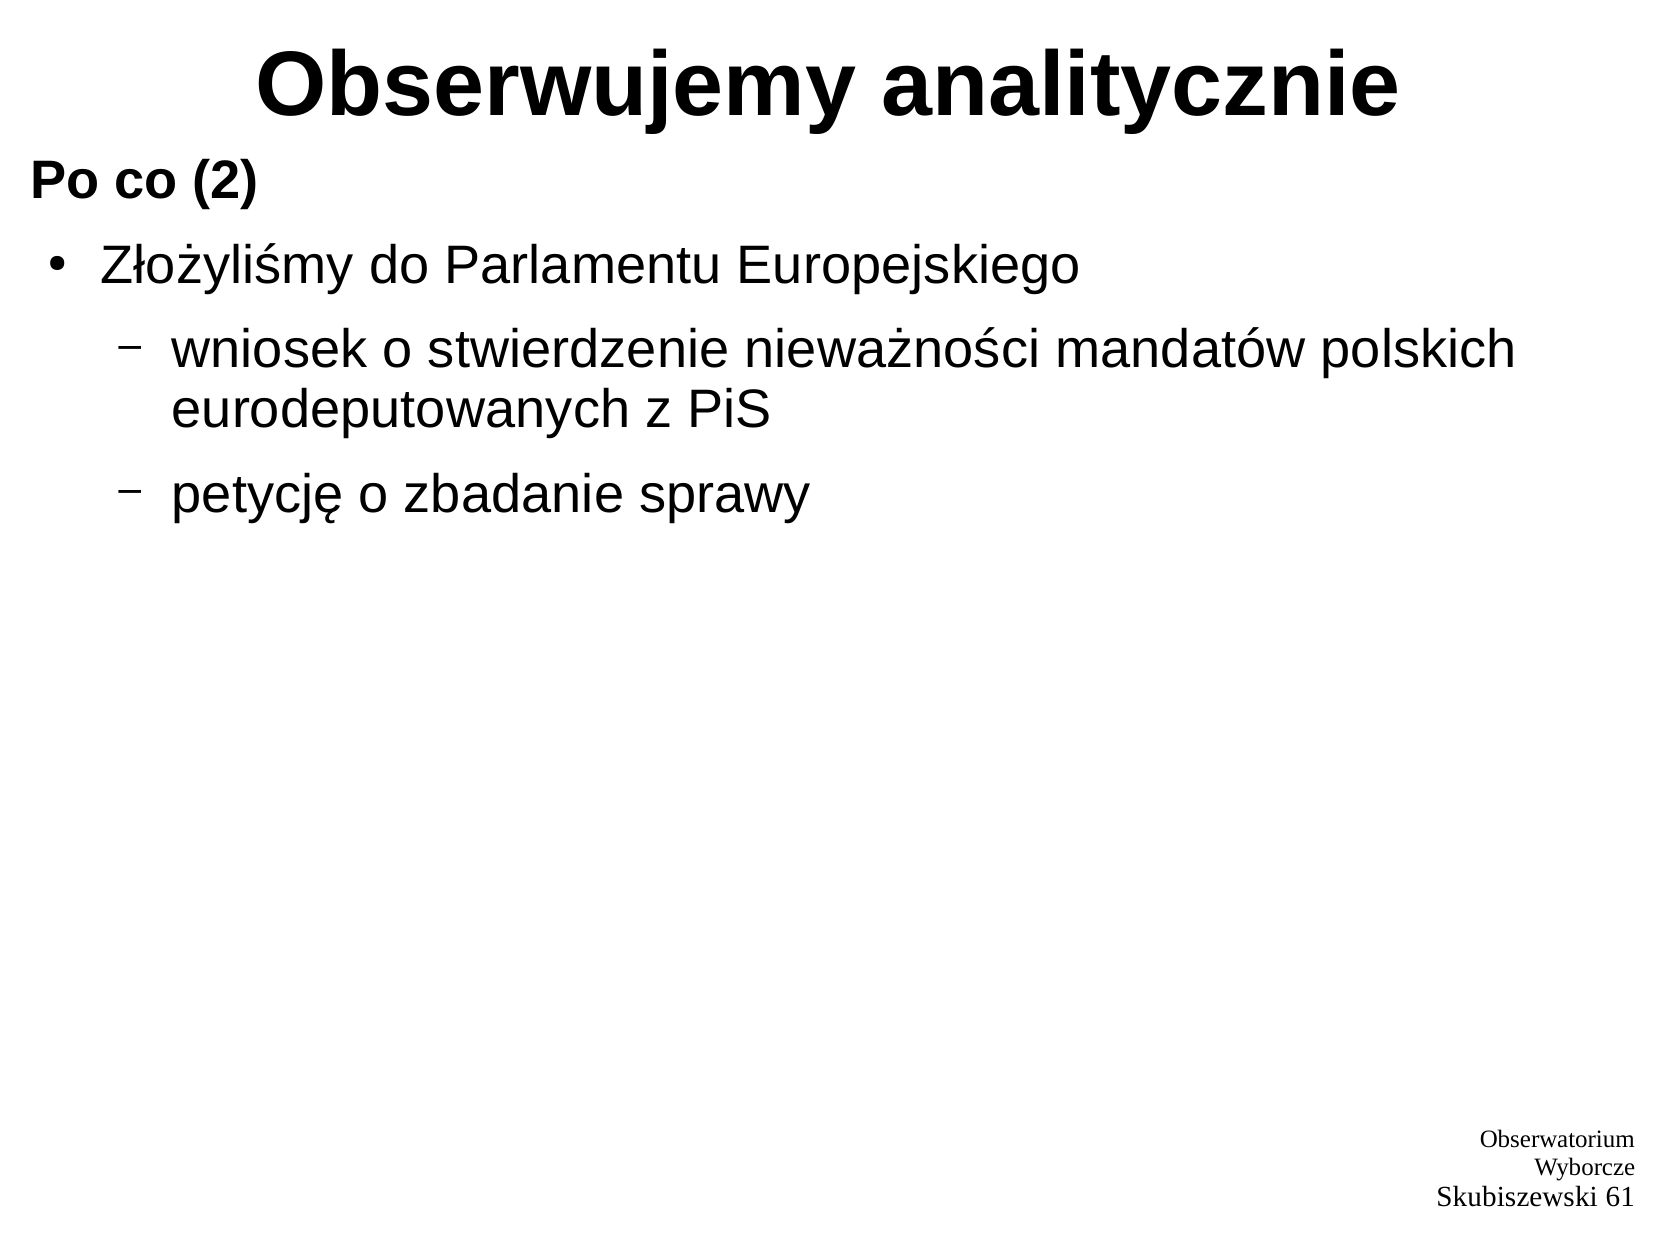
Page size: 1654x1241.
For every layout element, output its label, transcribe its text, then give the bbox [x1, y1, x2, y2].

title Obserwujemy analitycznie [84, 32, 1573, 150]
list Po co (2) Złożyliśmy do Parlamentu Europejskiego wniosek o stwierdzenie nieważności mandatów polskich eurodeputowanych z PiS petycję o zbadanie sprawy [30, 150, 1621, 1186]
